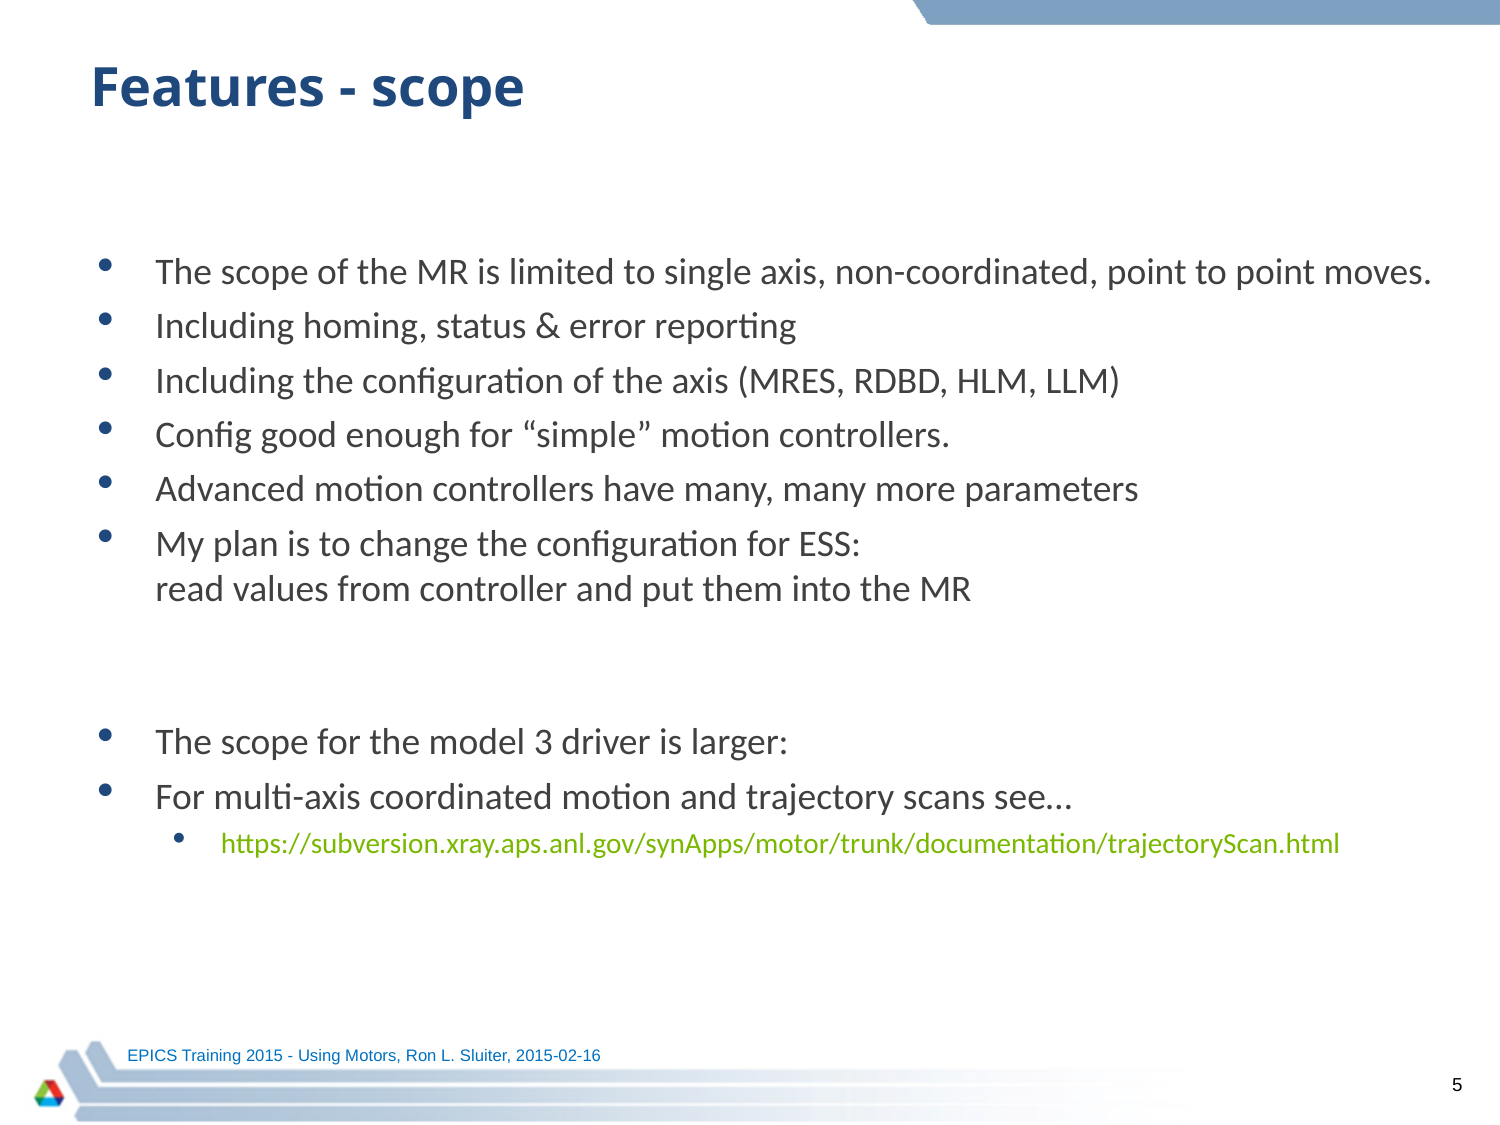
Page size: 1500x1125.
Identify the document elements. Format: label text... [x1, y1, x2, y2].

title Features - scope [75, 45, 1426, 233]
picture [0, 0, 1500, 26]
picture [0, 1031, 1500, 1125]
list The scope of the MR is limited to single axis, non-coordinated, point to point moves. Including homing, status & error reporting Including the configuration of the axis (MRES, RDBD, HLM, LLM) Config good enough for “simple” motion controllers. Advanced motion controllers have many, many more parameters My plan is to change the configuration for ESS: read values from controller and put them into the MR The scope for the model 3 driver is larger: For multi-axis coordinated motion and trajectory scans see… https://subversion.xray.aps.anl.gov/synApps/motor/trunk/documentation/trajectoryScan.html [84, 239, 1459, 461]
text_box <number> [1412, 1064, 1476, 1125]
